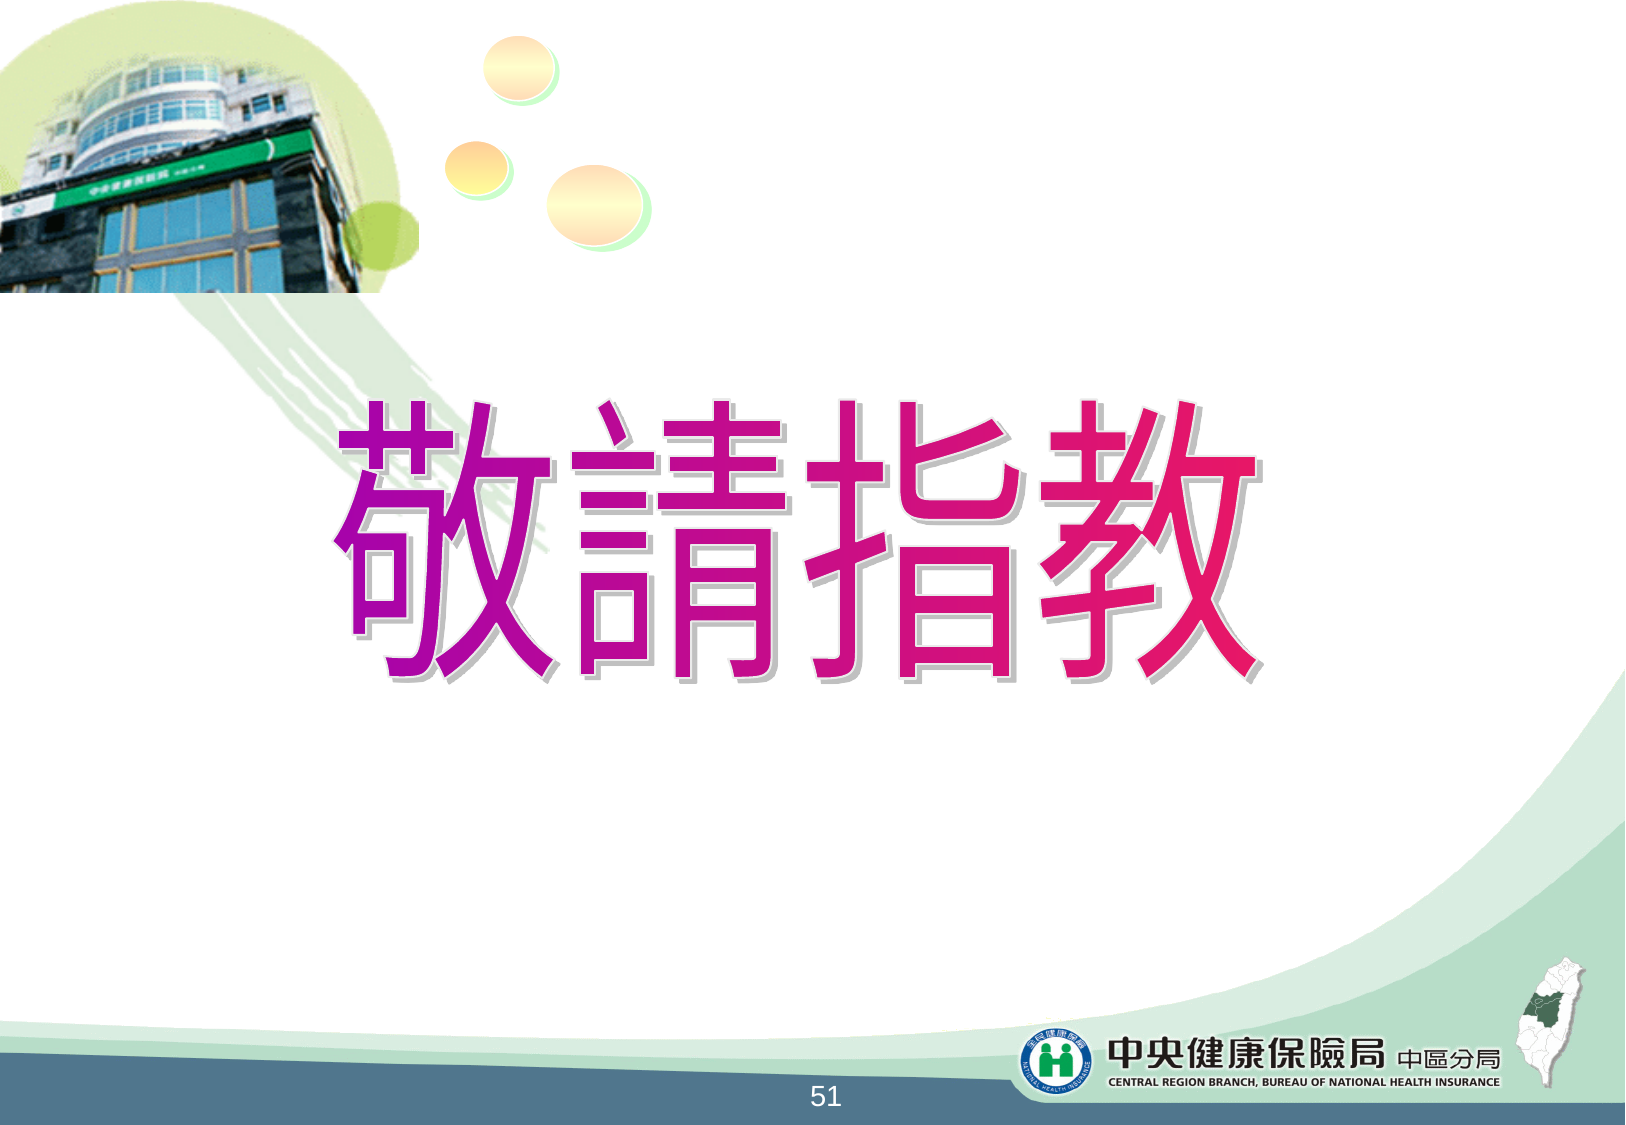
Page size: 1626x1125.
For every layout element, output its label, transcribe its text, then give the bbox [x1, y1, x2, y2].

text_box [636, 1065, 1016, 1125]
text_box 敬請指教 [803, 399, 888, 679]
text_box 敬請指教 [580, 531, 648, 550]
text_box 敬請指教 [674, 527, 772, 679]
text_box 敬請指教 [580, 491, 648, 510]
text_box 敬請指教 [656, 399, 787, 511]
text_box 敬請指教 [1038, 399, 1258, 680]
text_box 敬請指教 [899, 400, 1021, 520]
text_box 敬請指教 [899, 545, 1010, 679]
text_box 敬請指教 [570, 451, 655, 470]
text_box 敬請指教 [596, 398, 628, 449]
text_box 敬請指教 [331, 399, 555, 680]
text_box 敬請指教 [580, 571, 649, 675]
